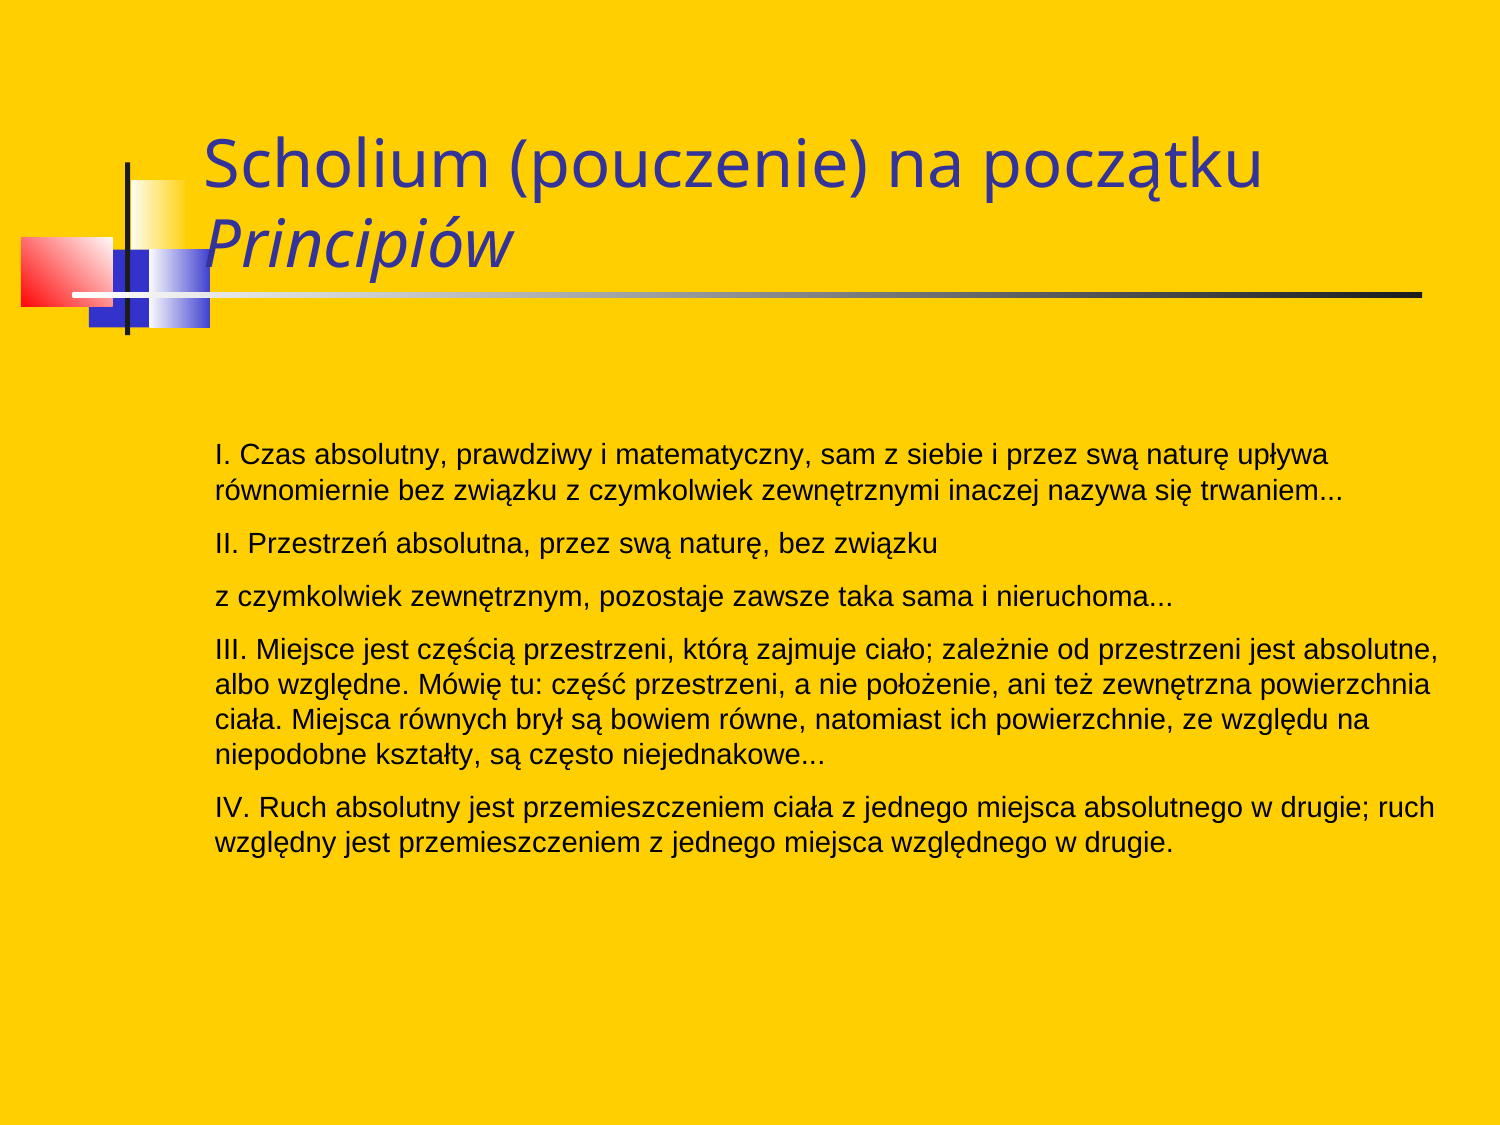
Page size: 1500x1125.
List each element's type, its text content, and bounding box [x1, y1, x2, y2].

title Scholium (pouczenie) na początku Principiów [188, 101, 1468, 289]
text_box I. Czas absolutny, prawdziwy i matematyczny, sam z siebie i przez swą naturę upływa równomiernie bez związku z czymkolwiek zewnętrznymi inaczej nazywa się trwaniem... II. Przestrzeń absolutna, przez swą naturę, bez związku z czymkolwiek zewnętrznym, pozostaje zawsze taka sama i nieruchoma... III. Miejsce jest częścią przestrzeni, którą zajmuje ciało; zależnie od przestrzeni jest absolutne, albo względne. Mówię tu: część przestrzeni, a nie położenie, ani też zewnętrzna powierzchnia ciała. Miejsca równych brył są bowiem równe, natomiast ich powierzchnie, ze względu na niepodobne kształty, są często niejednakowe... IV. Ruch absolutny jest przemieszczeniem ciała z jednego miejsca absolutnego w drugie; ruch względny jest przemieszczeniem z jednego miejsca względnego w drugie. [49, 374, 1500, 920]
